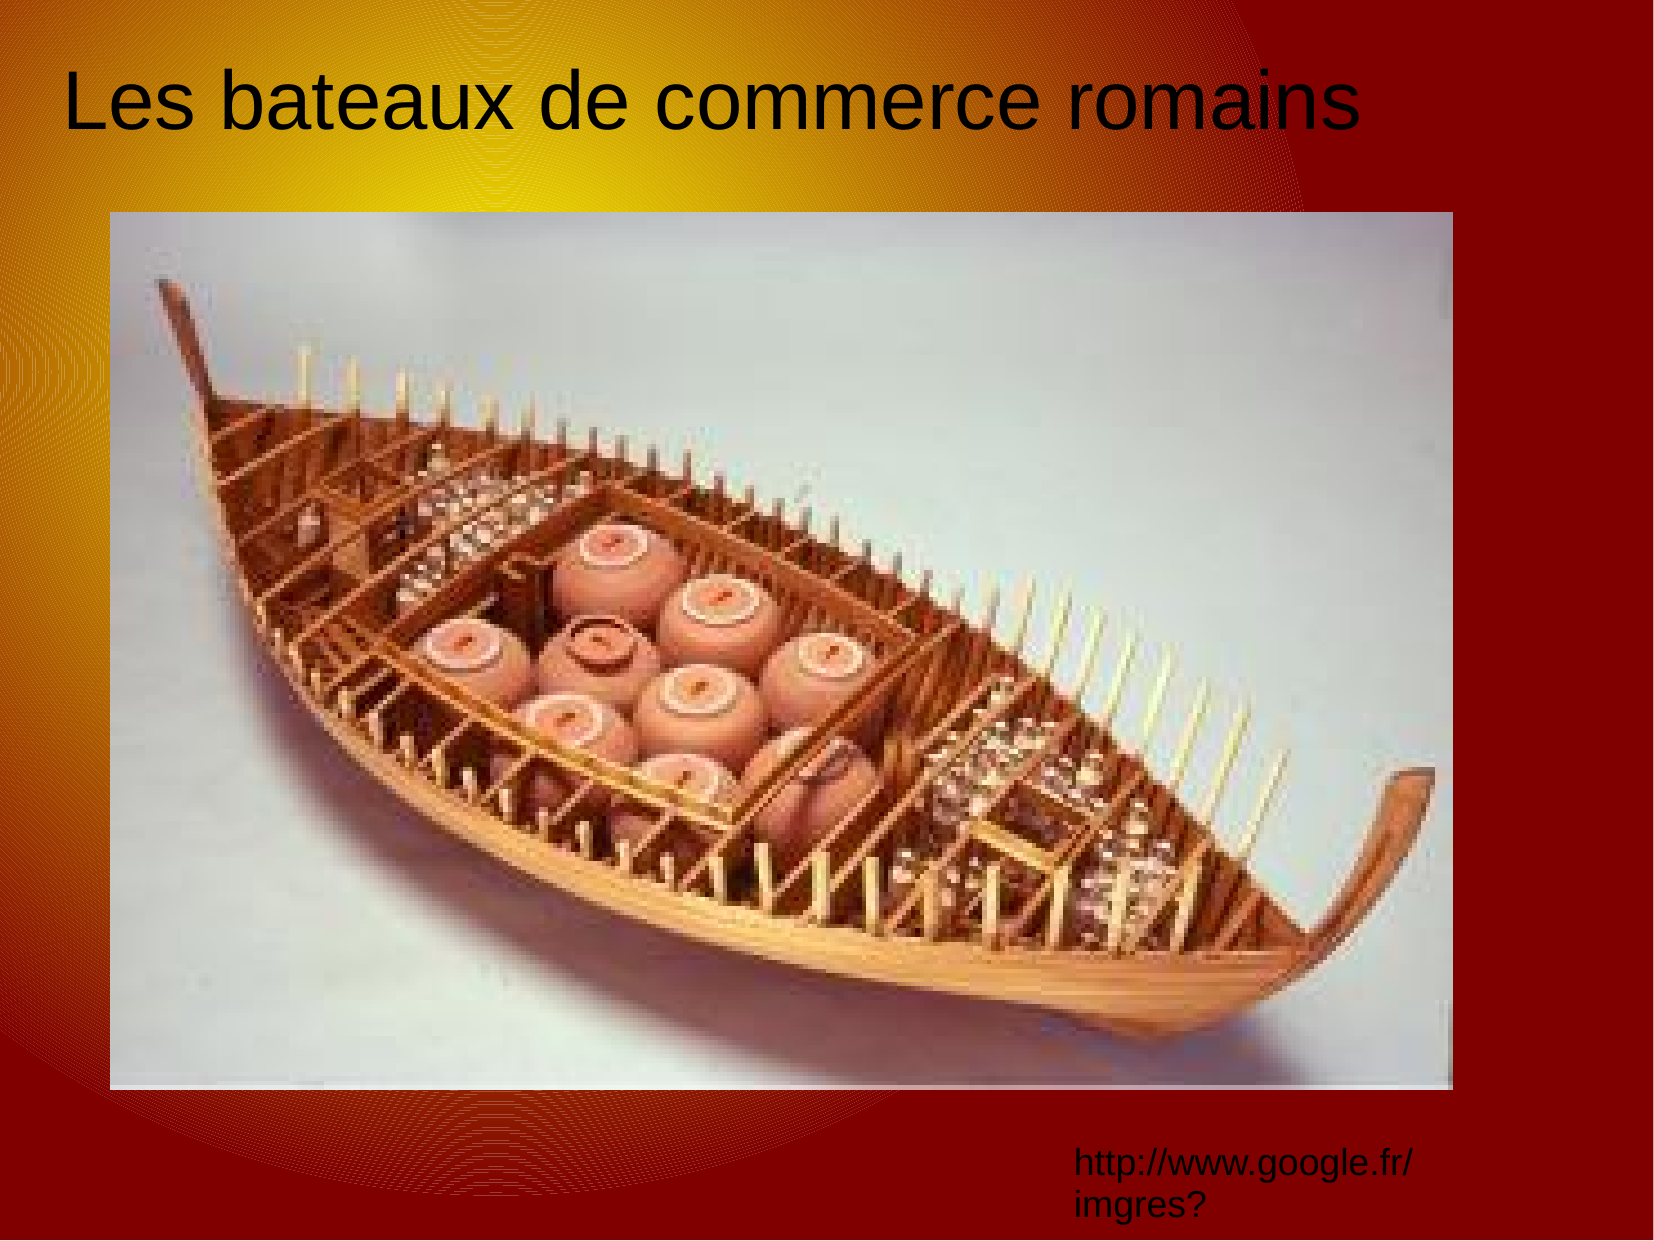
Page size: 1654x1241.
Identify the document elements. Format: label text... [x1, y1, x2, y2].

picture [110, 212, 1453, 1090]
text_box Les bateaux de commerce romains [47, 47, 1630, 156]
text_box http://www.google.fr/imgres? [1059, 1133, 1560, 1191]
